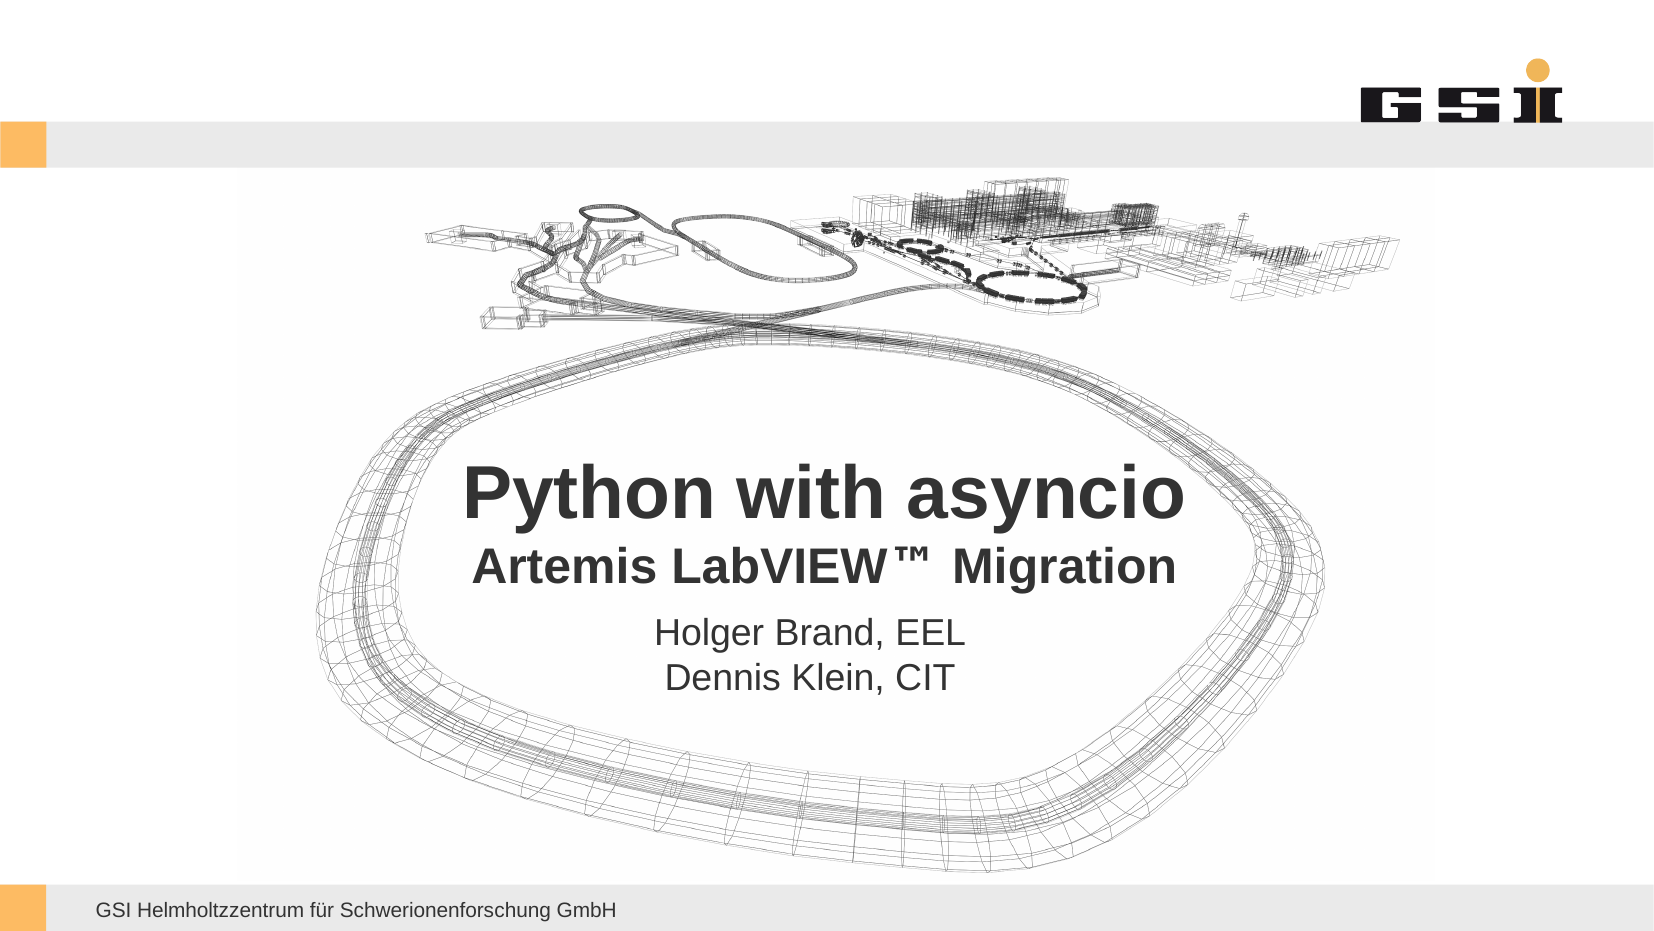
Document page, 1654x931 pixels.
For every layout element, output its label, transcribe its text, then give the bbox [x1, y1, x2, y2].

picture [237, 168, 1435, 881]
title Python with asyncio Artemis LabVIEW™ Migration [252, 495, 1396, 601]
subtitle Holger Brand, EEL Dennis Klein, CIT [248, 600, 1373, 668]
picture [1359, 56, 1564, 125]
